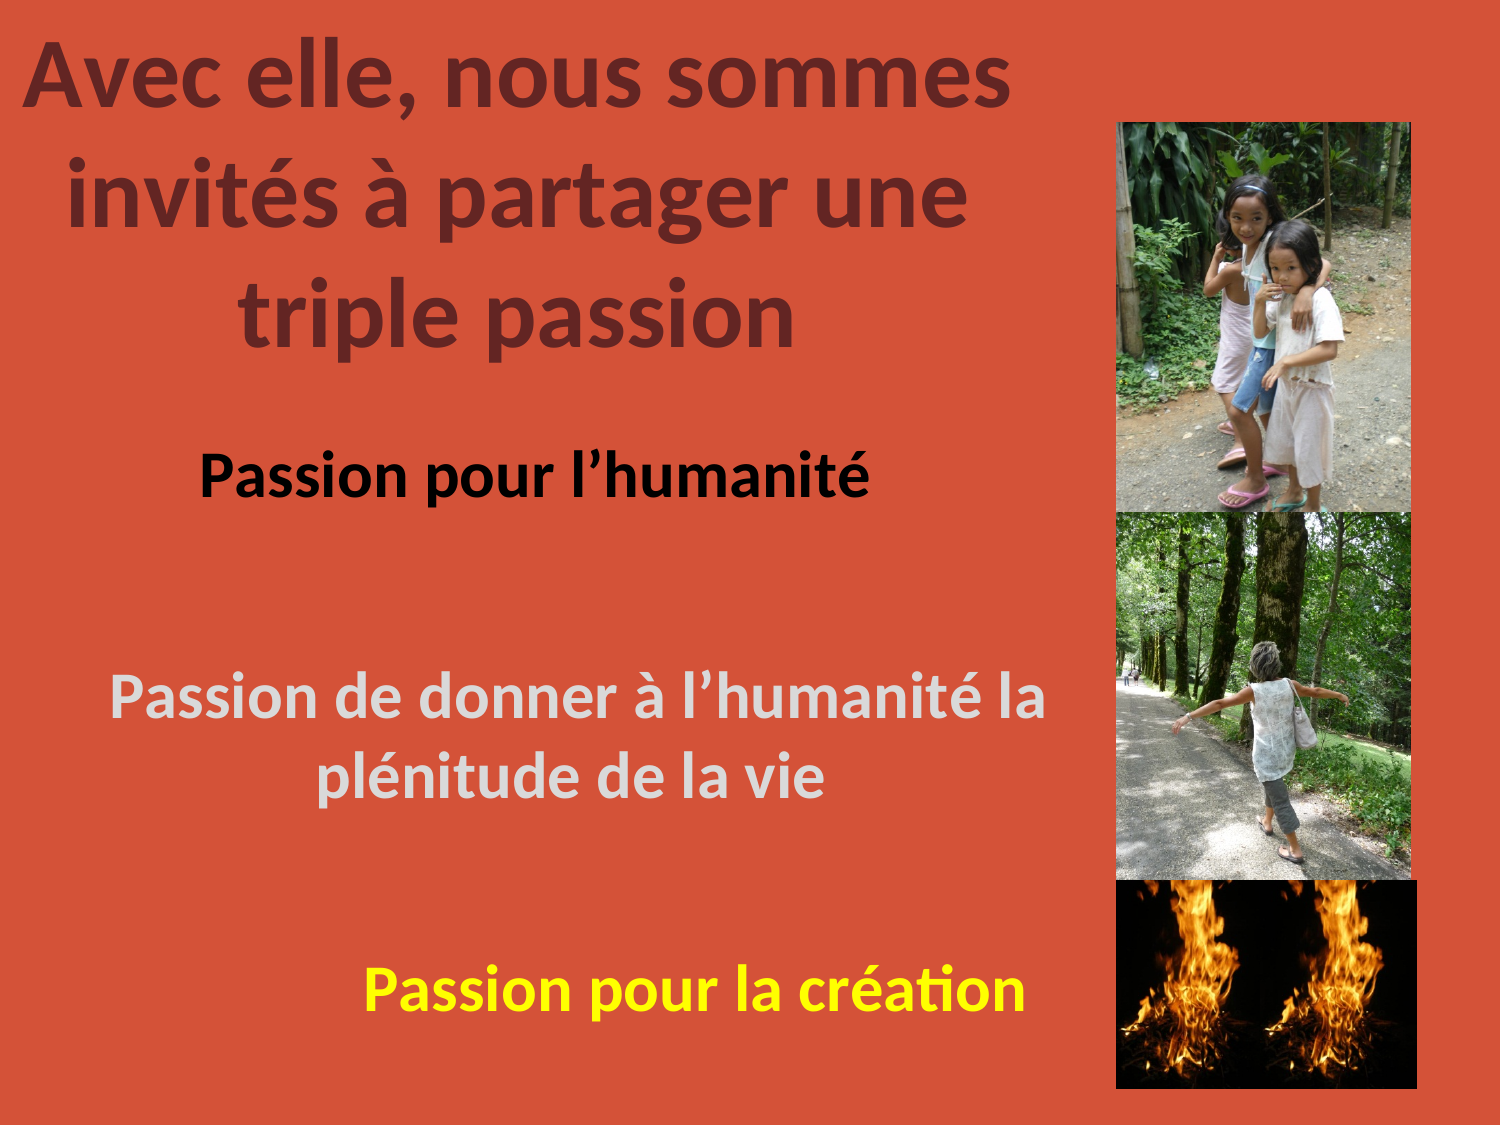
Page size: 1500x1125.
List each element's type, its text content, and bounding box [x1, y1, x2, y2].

text_box Passion de donner à l’humanité la plénitude de la vie [41, 644, 1116, 820]
text_box Passion pour l’humanité [184, 423, 1035, 519]
picture [1116, 122, 1417, 1090]
text_box Avec elle, nous sommes invités à partager une triple passion [1, 0, 1035, 376]
text_box Passion pour la création [348, 936, 1075, 1033]
